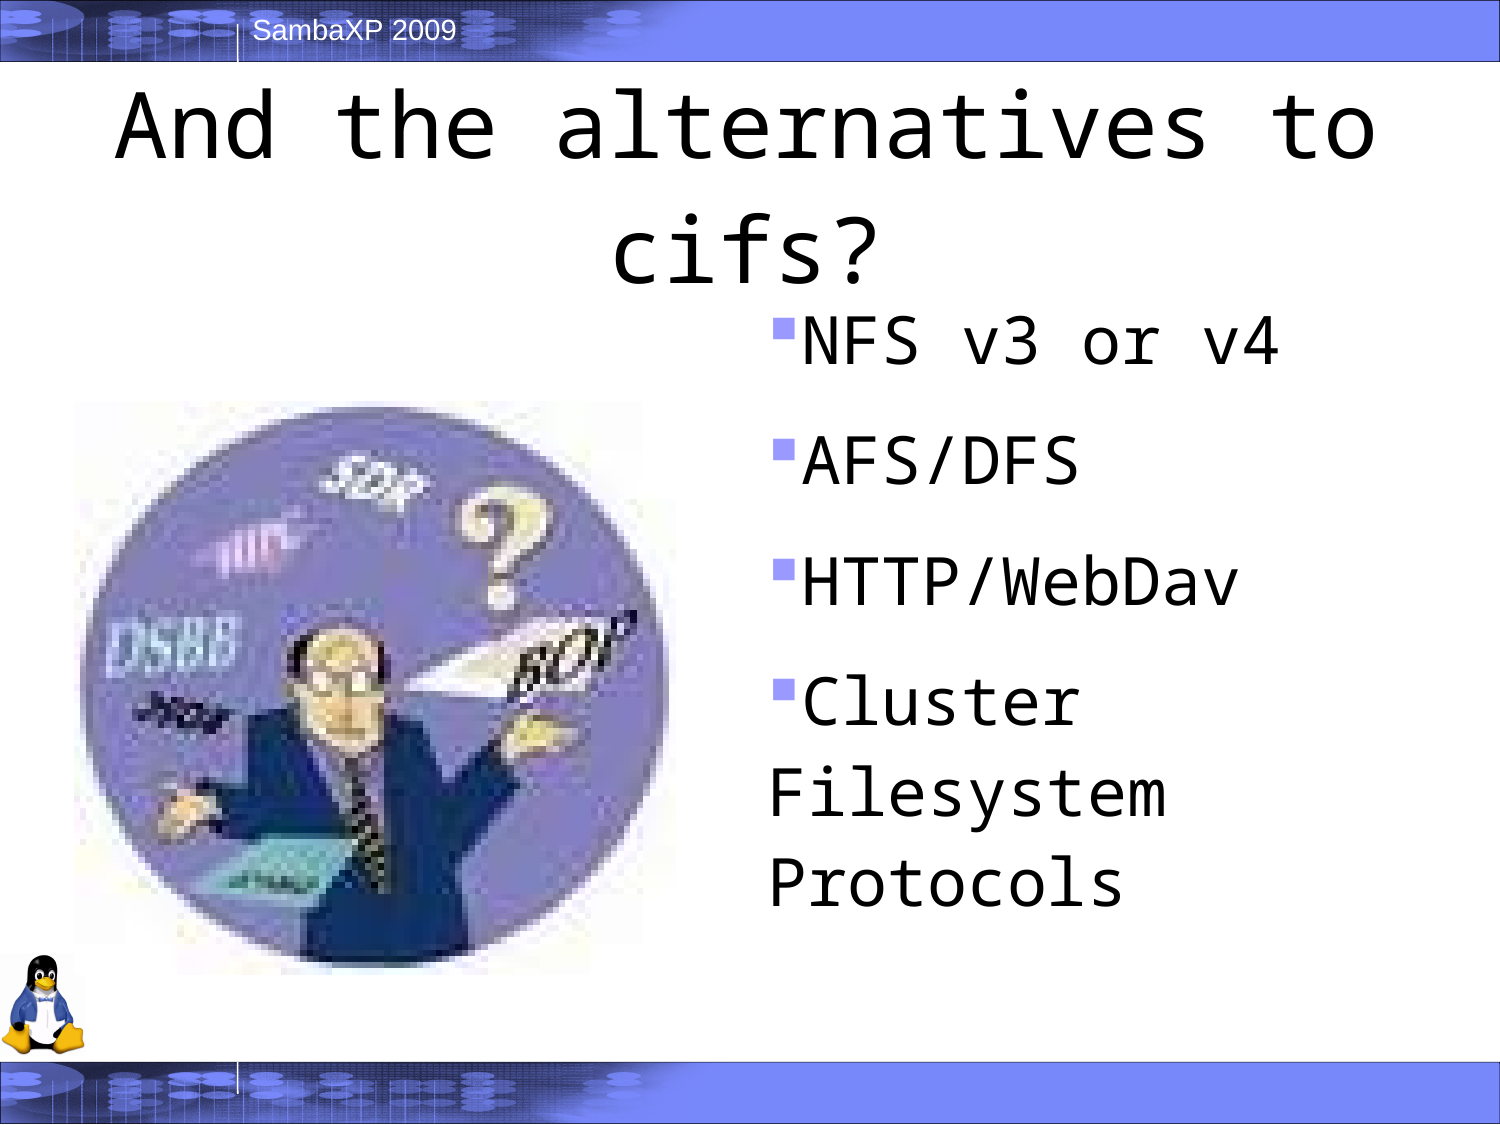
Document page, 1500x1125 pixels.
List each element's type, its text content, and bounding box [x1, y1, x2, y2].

list NFS v3 or v4 AFS/DFS HTTP/WebDav Cluster Filesystem Protocols [767, 293, 1433, 933]
title And the alternatives to cifs? [69, 79, 1422, 292]
picture [74, 401, 676, 976]
picture [1, 1, 1499, 61]
picture [1, 1063, 1499, 1123]
